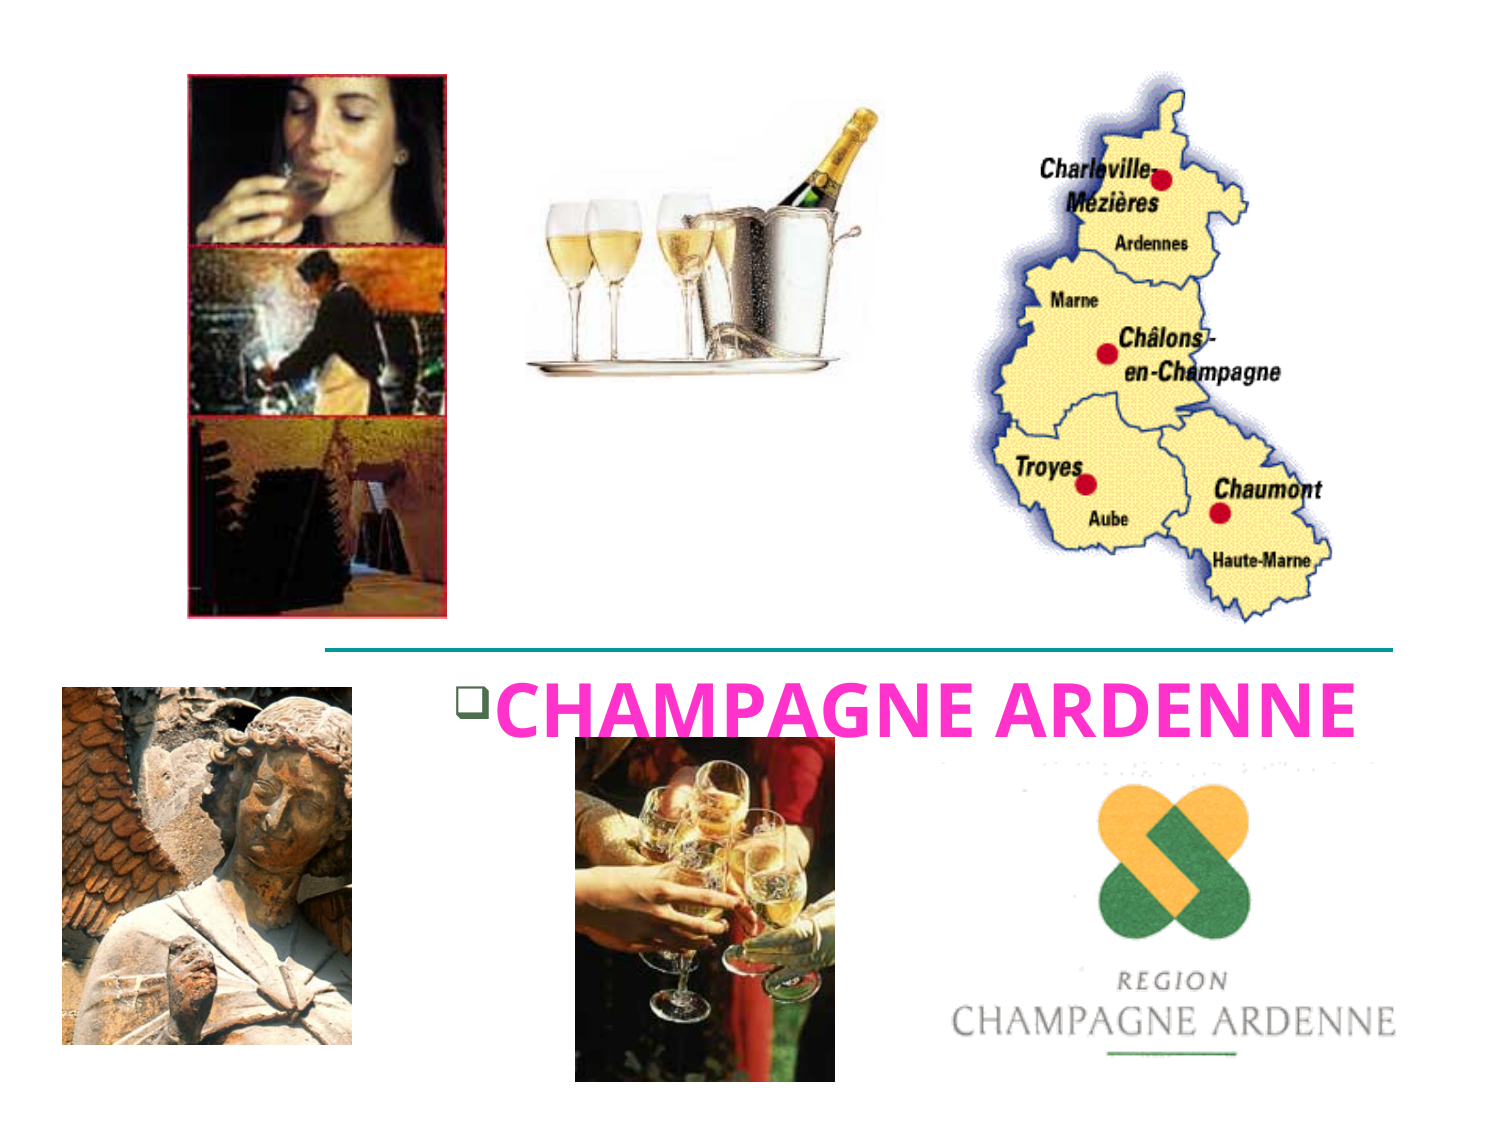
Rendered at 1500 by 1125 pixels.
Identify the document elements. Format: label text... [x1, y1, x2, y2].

picture [62, 687, 352, 1045]
picture [937, 762, 1407, 1071]
subtitle CHAMPAGNE ARDENNE [324, 650, 1401, 938]
picture [525, 99, 885, 382]
picture [962, 62, 1342, 633]
picture [187, 74, 447, 619]
picture [575, 737, 835, 1082]
